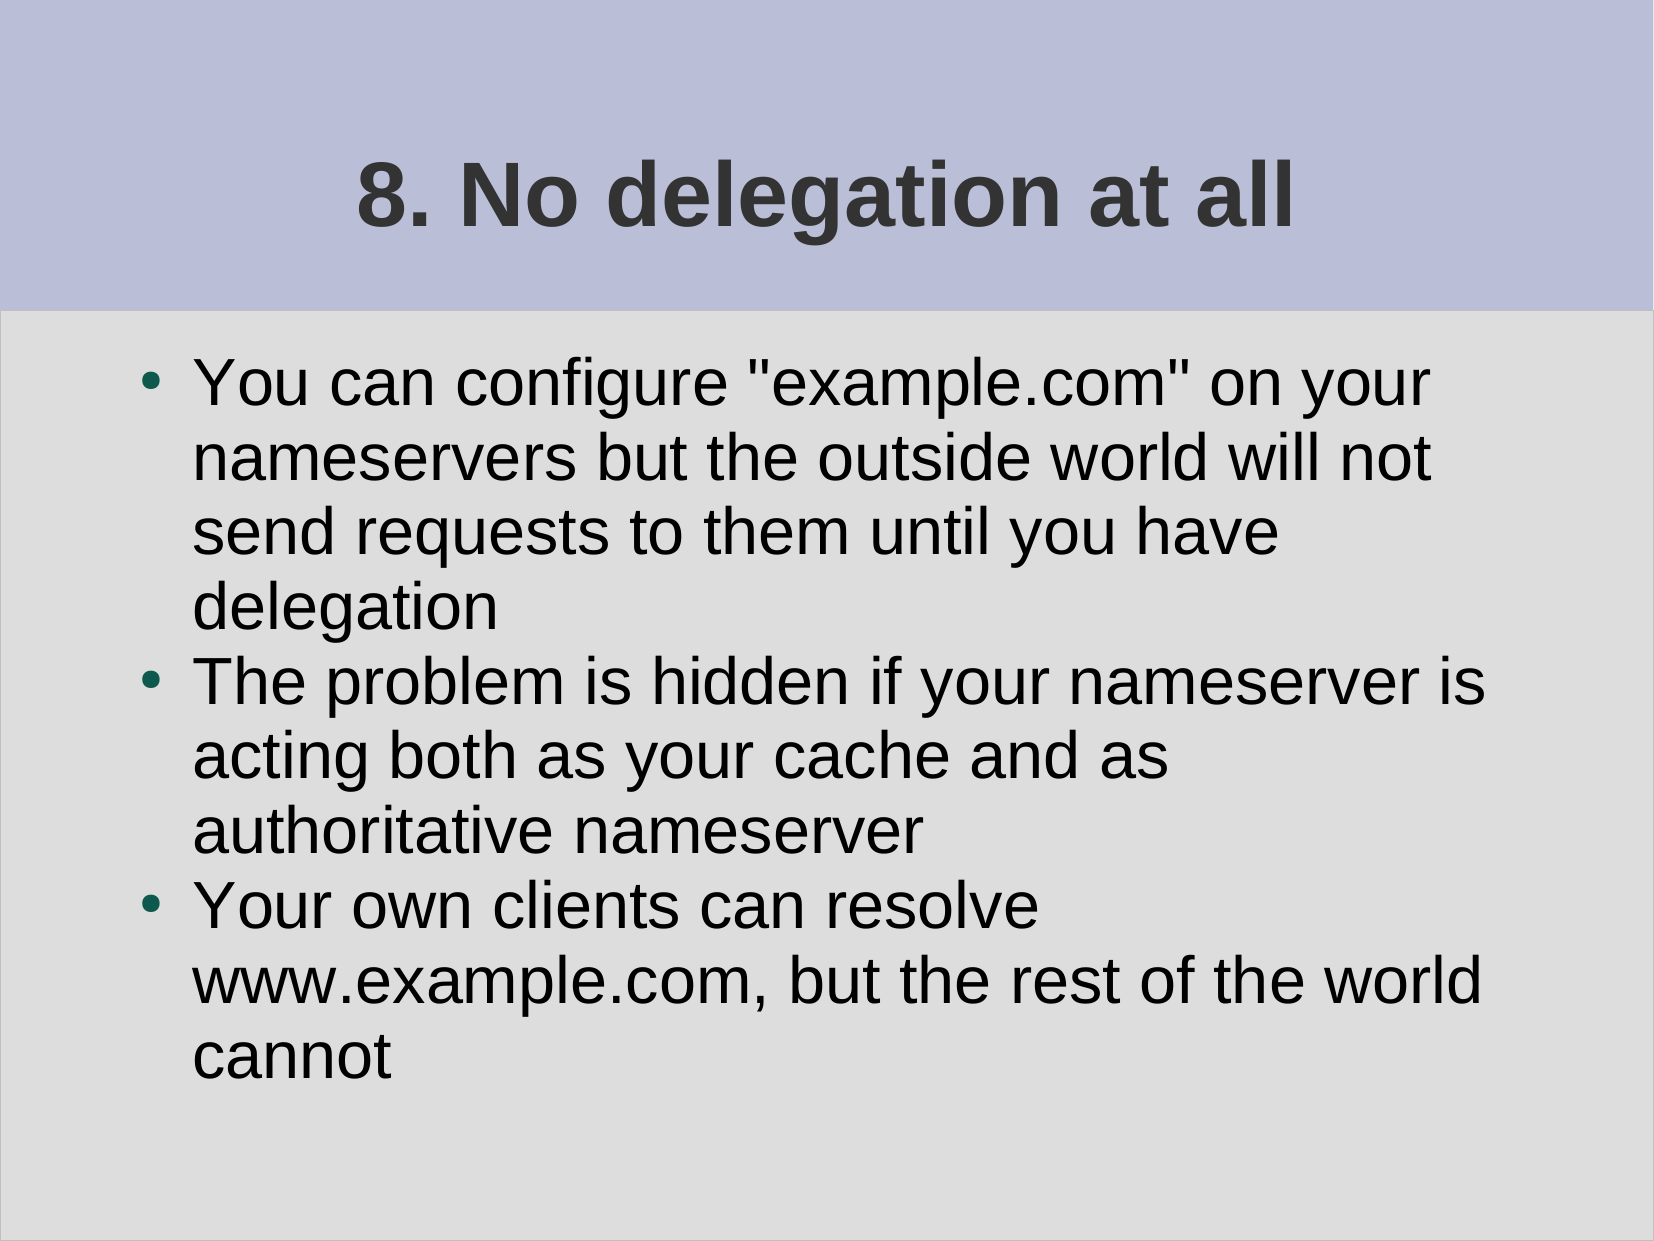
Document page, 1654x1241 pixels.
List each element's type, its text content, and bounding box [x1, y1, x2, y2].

title 8. No delegation at all [121, 91, 1534, 299]
list You can configure "example.com" on your nameservers but the outside world will not send requests to them until you have delegation The problem is hidden if your nameserver is acting both as your cache and as authoritative nameserver Your own clients can resolve www.example.com, but the rest of the world cannot [121, 344, 1534, 1127]
